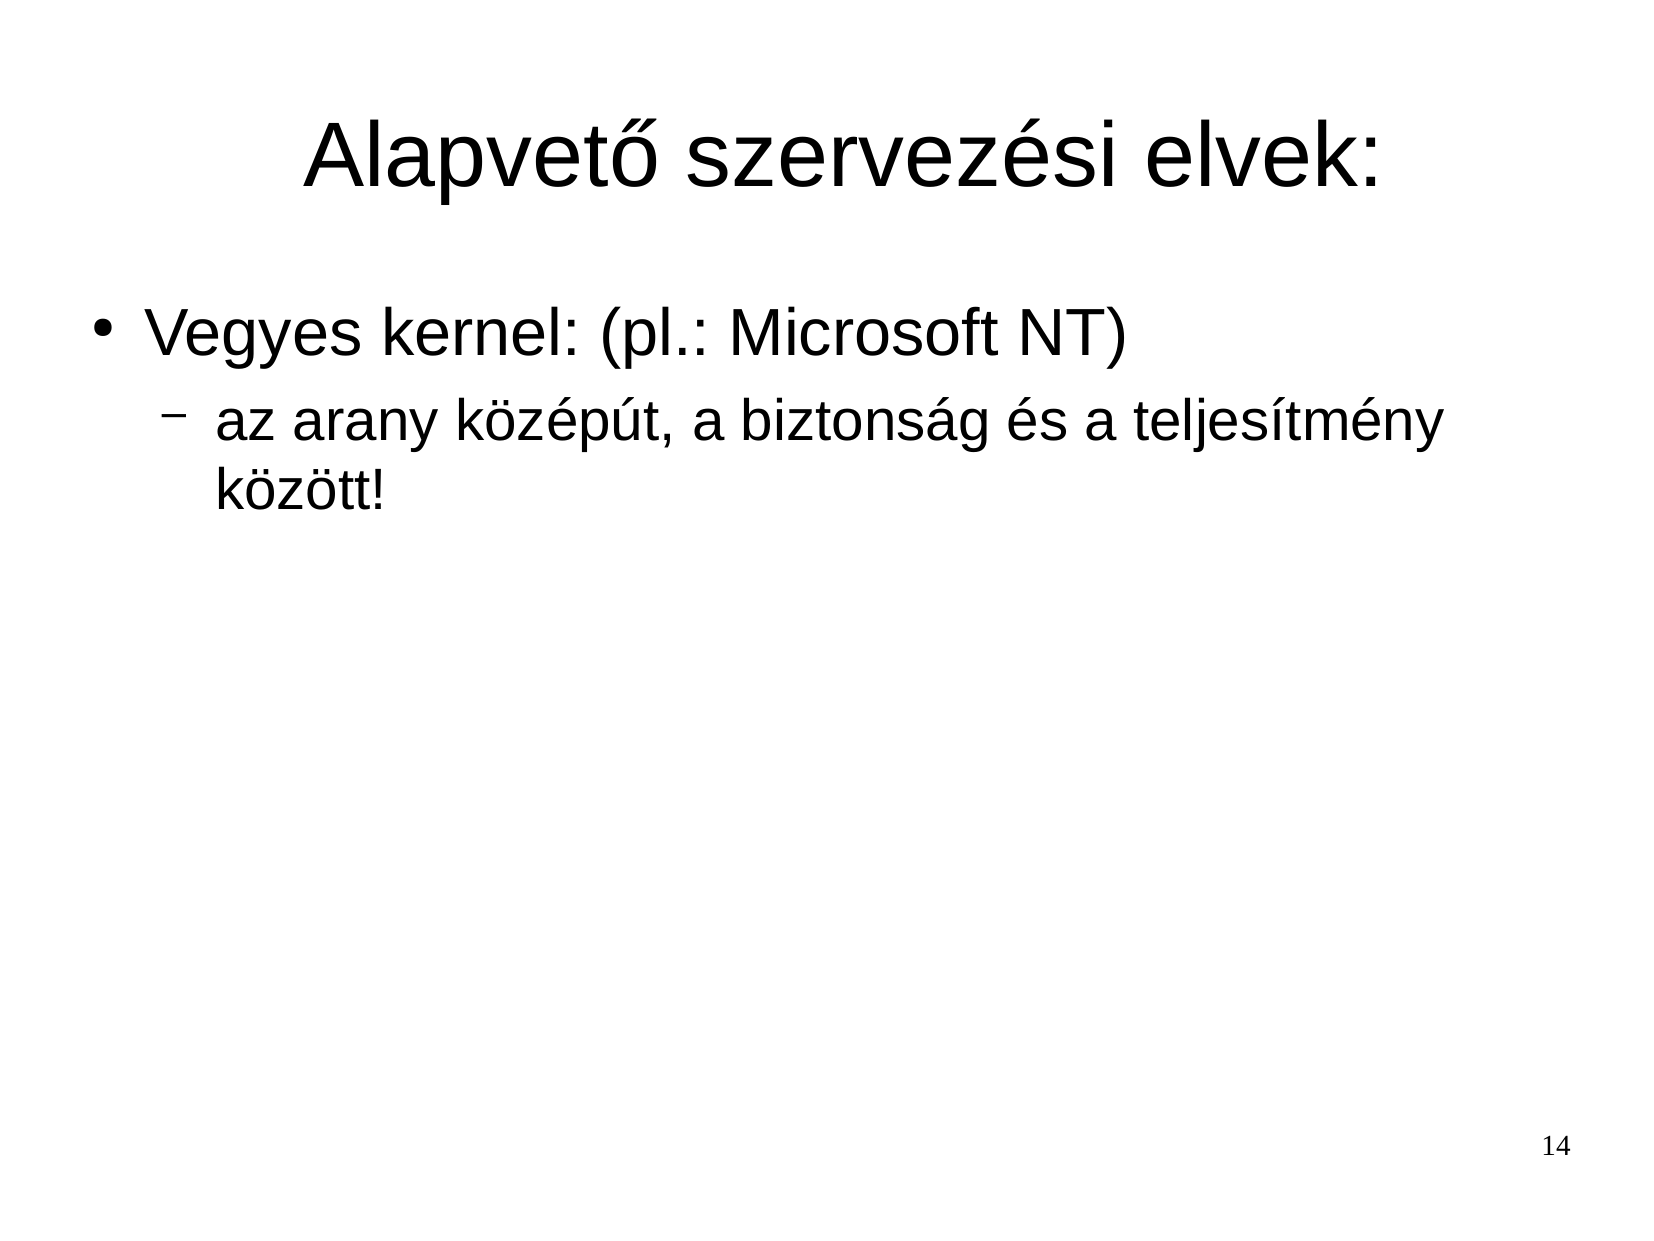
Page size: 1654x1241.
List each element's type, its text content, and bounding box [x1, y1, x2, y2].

title Alapvető szervezési elvek: [124, 46, 1530, 254]
list Vegyes kernel: (pl.: Microsoft NT) az arany középút, a biztonság és a teljesítmény között! [58, 281, 1622, 1115]
